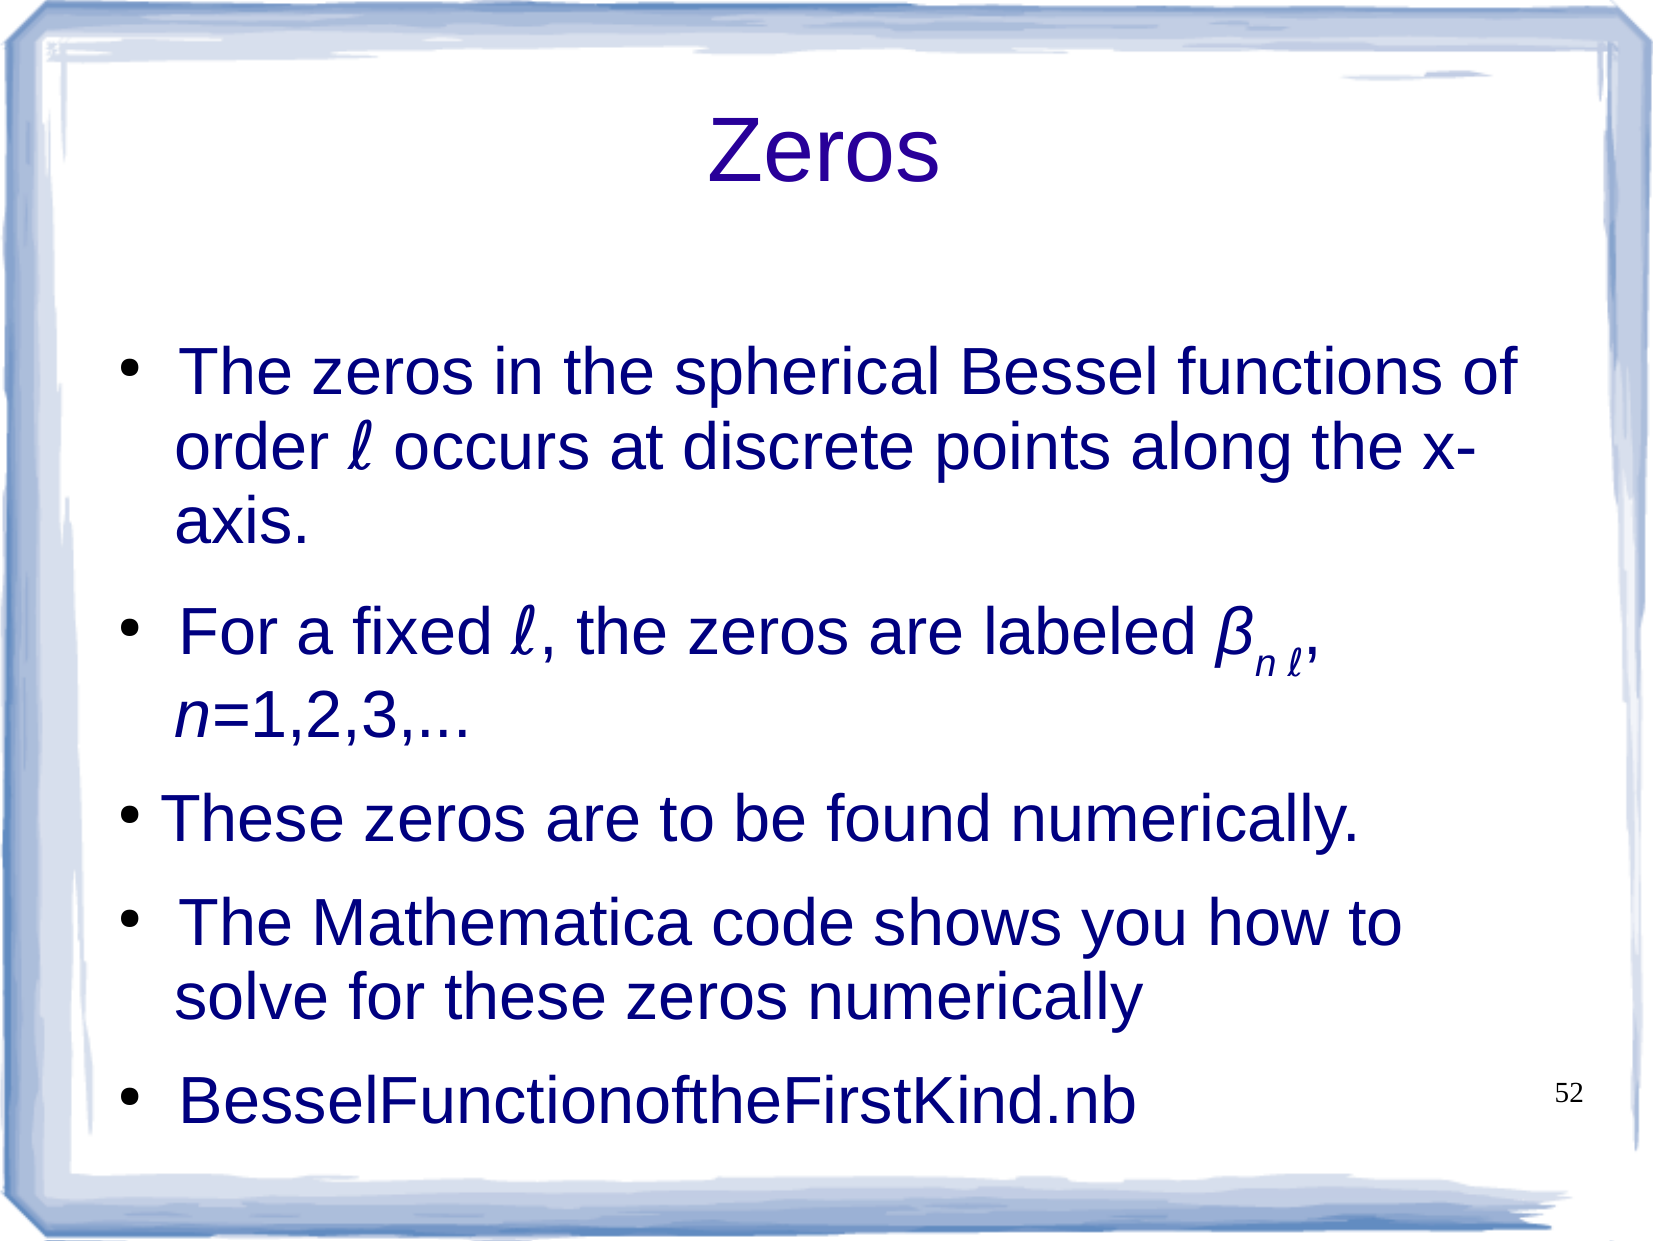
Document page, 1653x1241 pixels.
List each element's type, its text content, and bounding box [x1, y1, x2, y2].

list The zeros in the spherical Bessel functions of order ℓ occurs at discrete points along the x-axis. For a fixed ℓ, the zeros are labeled βn ℓ, n=1,2,3,... These zeros are to be found numerically. The Mathematica code shows you how to solve for these zeros numerically BesselFunctionoftheFirstKind.nb [117, 330, 1567, 1150]
title Zeros [82, 49, 1567, 253]
picture [0, 0, 1653, 1241]
